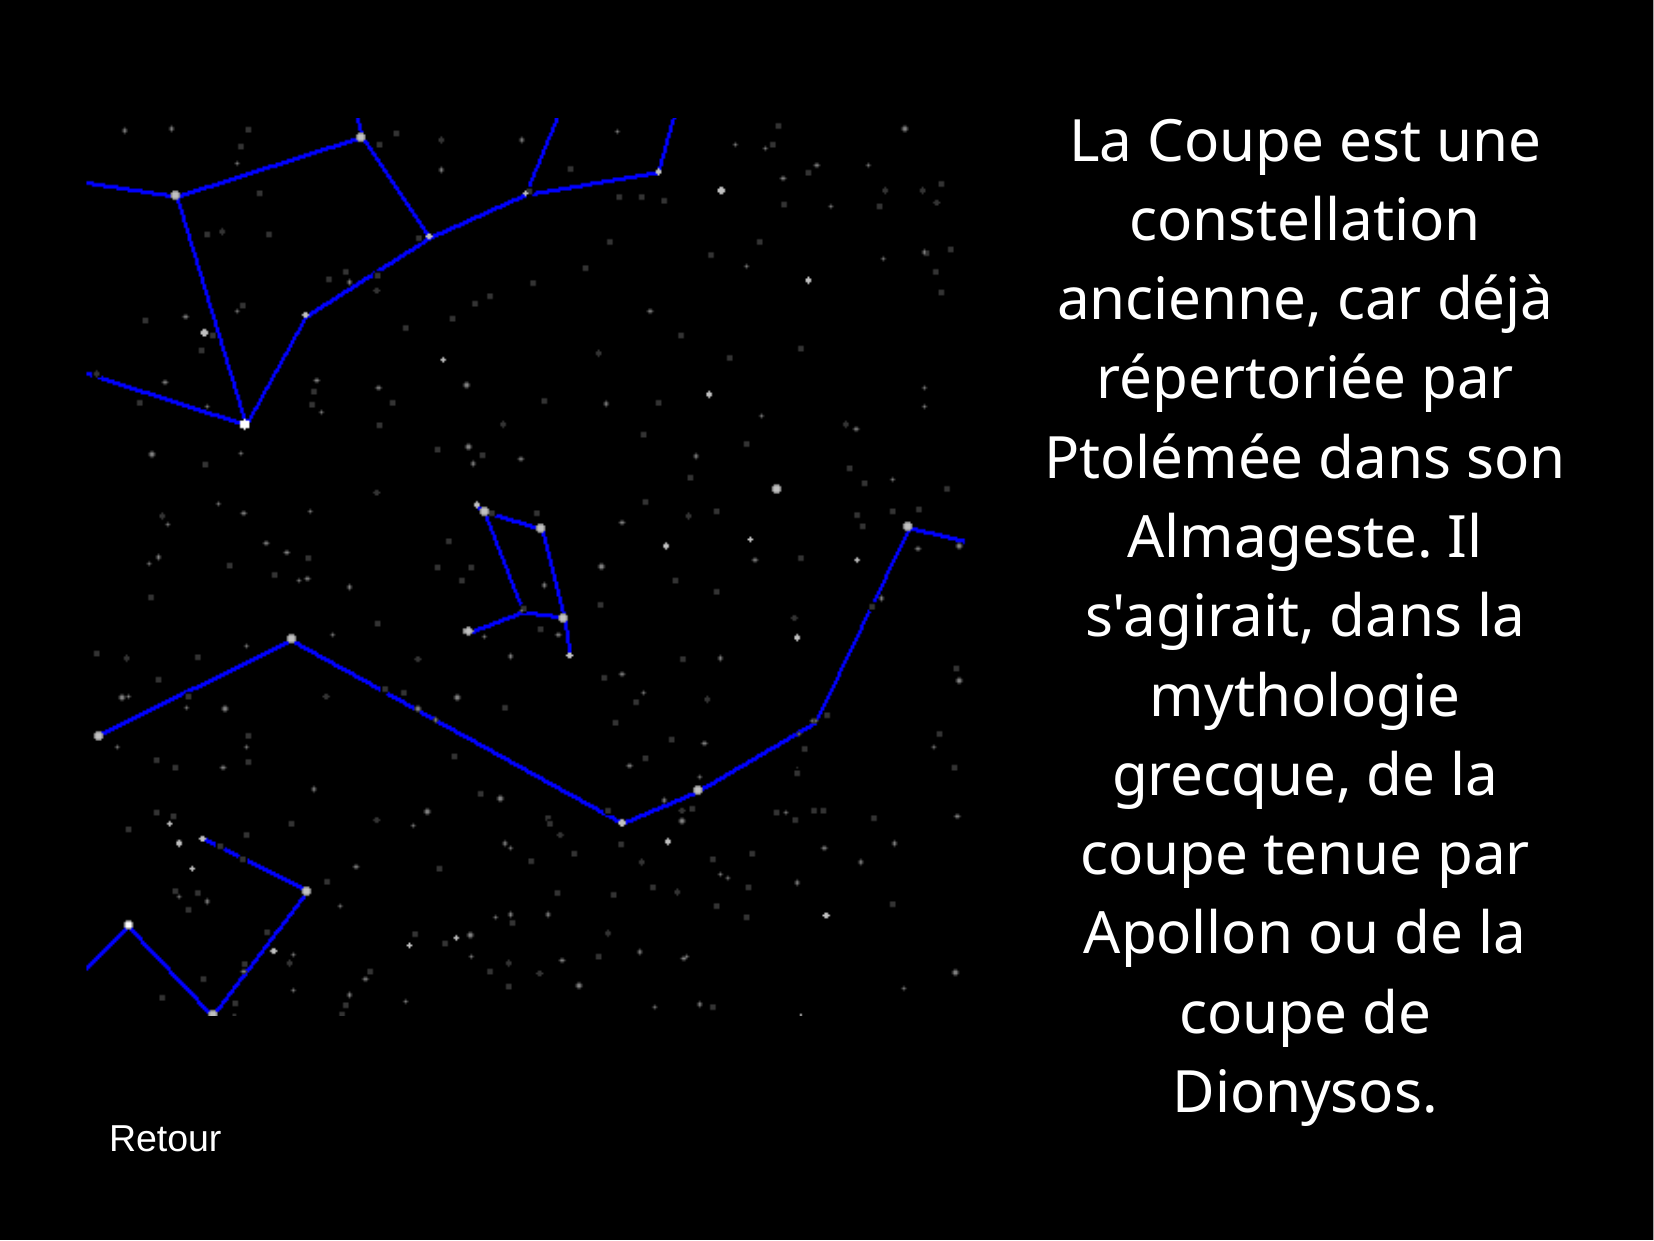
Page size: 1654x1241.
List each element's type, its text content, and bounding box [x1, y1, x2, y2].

picture [70, 118, 969, 1016]
text_box Retour [94, 1110, 934, 1168]
subtitle La Coupe est une constellation ancienne, car déjà répertoriée par Ptolémée dans son Almageste. Il s'agirait, dans la mythologie grecque, de la coupe tenue par Apollon ou de la coupe de Dionysos. [1039, 47, 1571, 1182]
